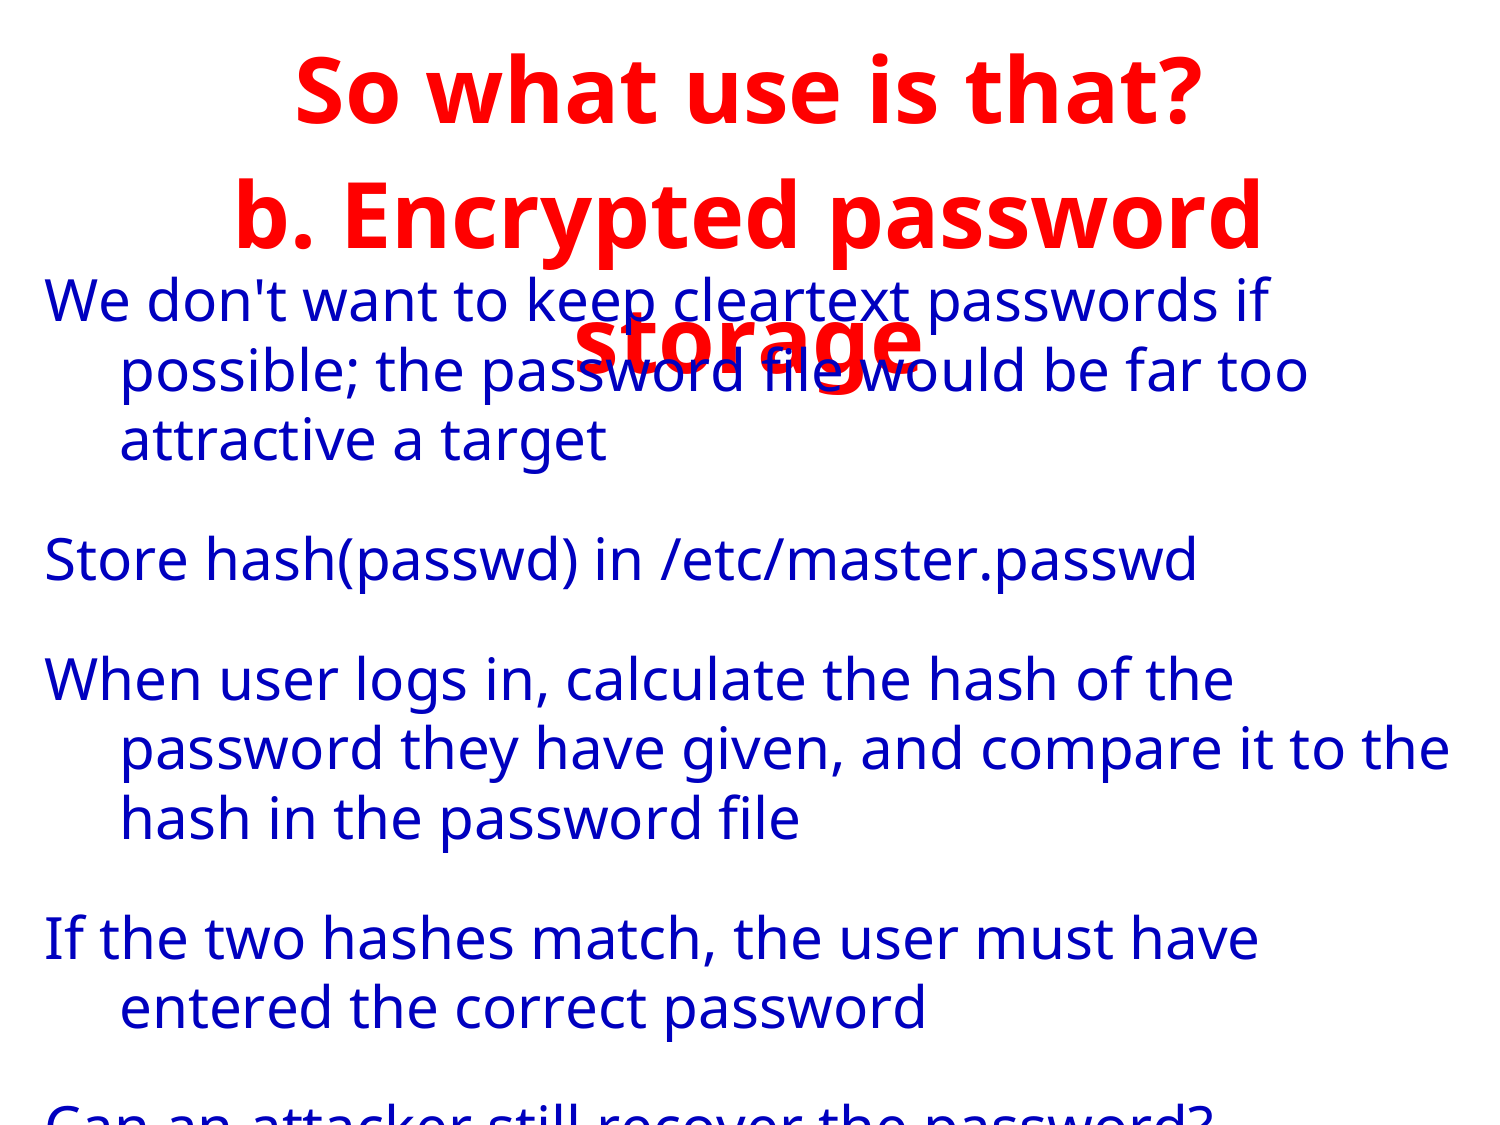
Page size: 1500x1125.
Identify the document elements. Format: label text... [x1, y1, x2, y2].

title So what use is that? b. Encrypted password storage [60, 25, 1439, 251]
list We don't want to keep cleartext passwords if possible; the password file would be far too attractive a target Store hash(passwd) in /etc/master.passwd When user logs in, calculate the hash of the password they have given, and compare it to the hash in the password file If the two hashes match, the user must have entered the correct password Can an attacker still recover the password? [44, 265, 1457, 1125]
